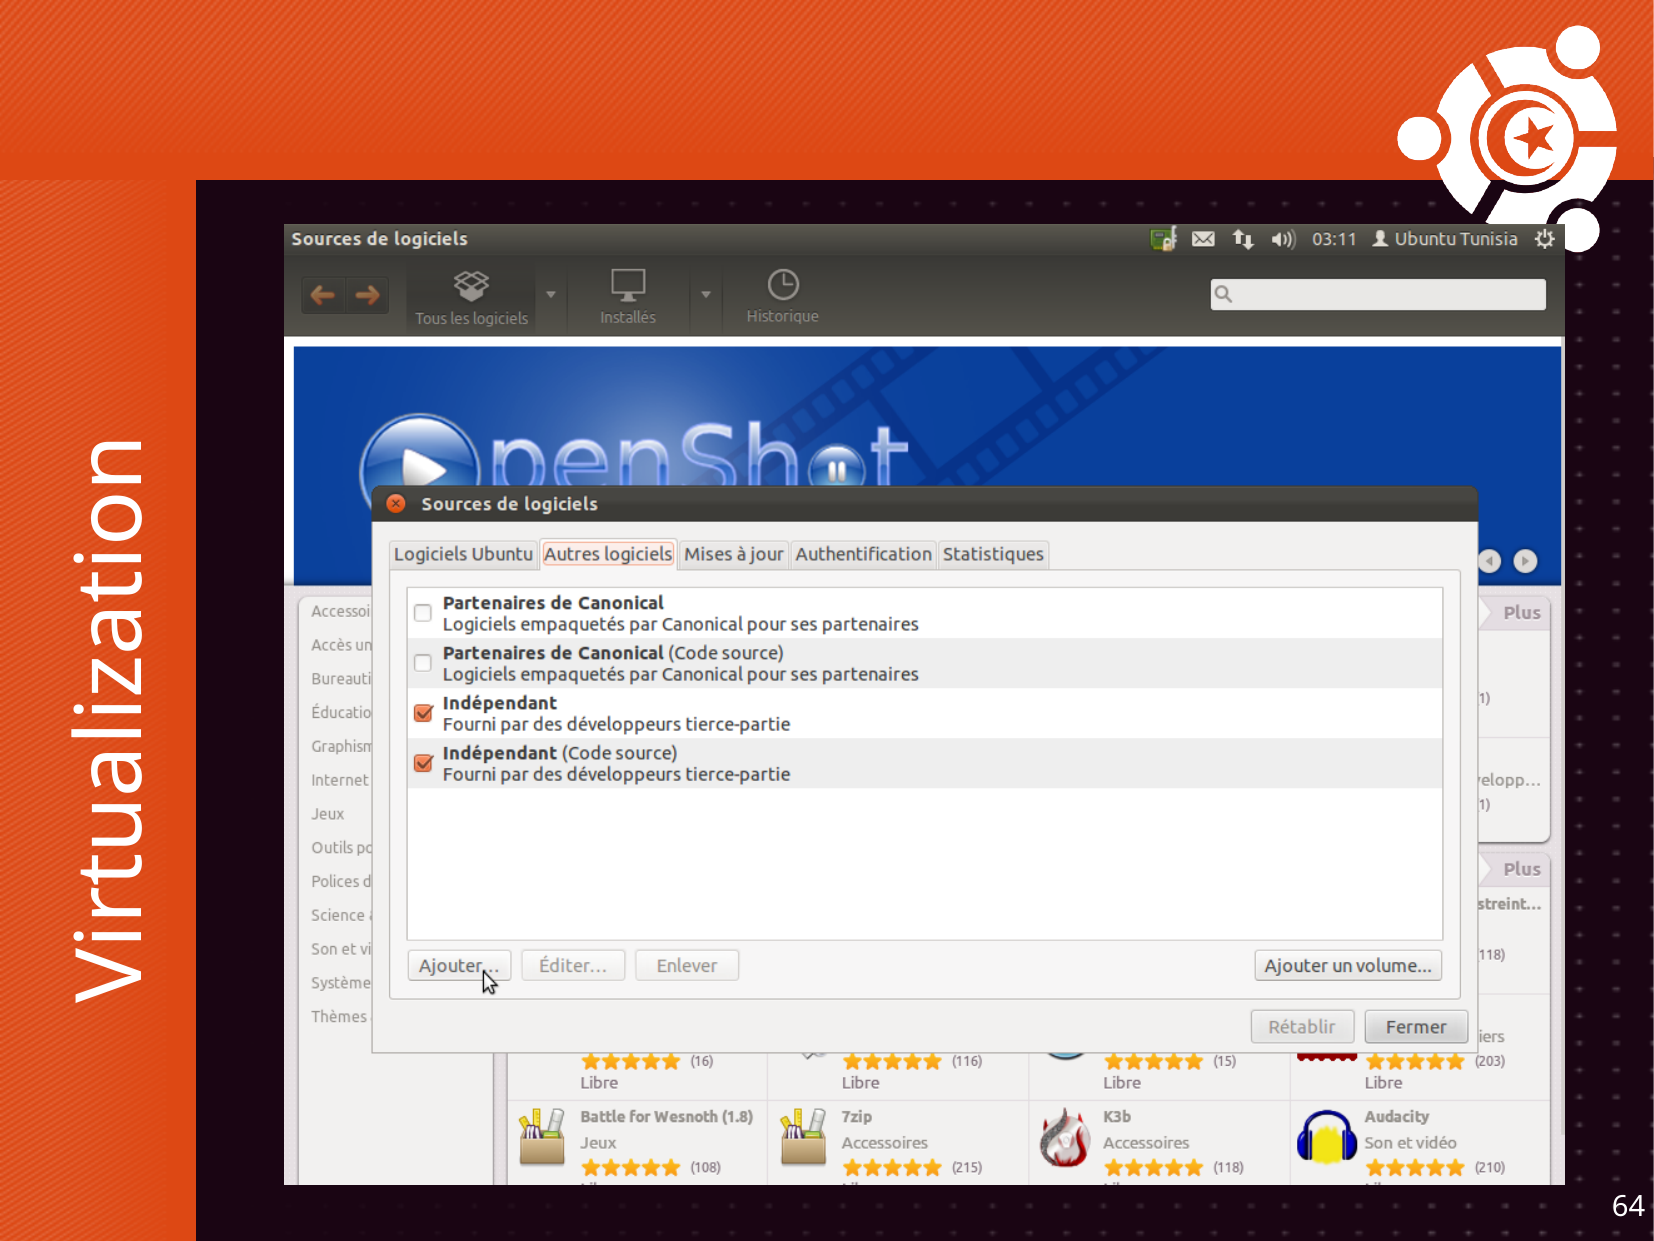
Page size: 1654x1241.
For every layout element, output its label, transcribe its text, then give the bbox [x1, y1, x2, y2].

title Virtualization [17, 210, 196, 1229]
picture [0, 0, 1654, 1241]
